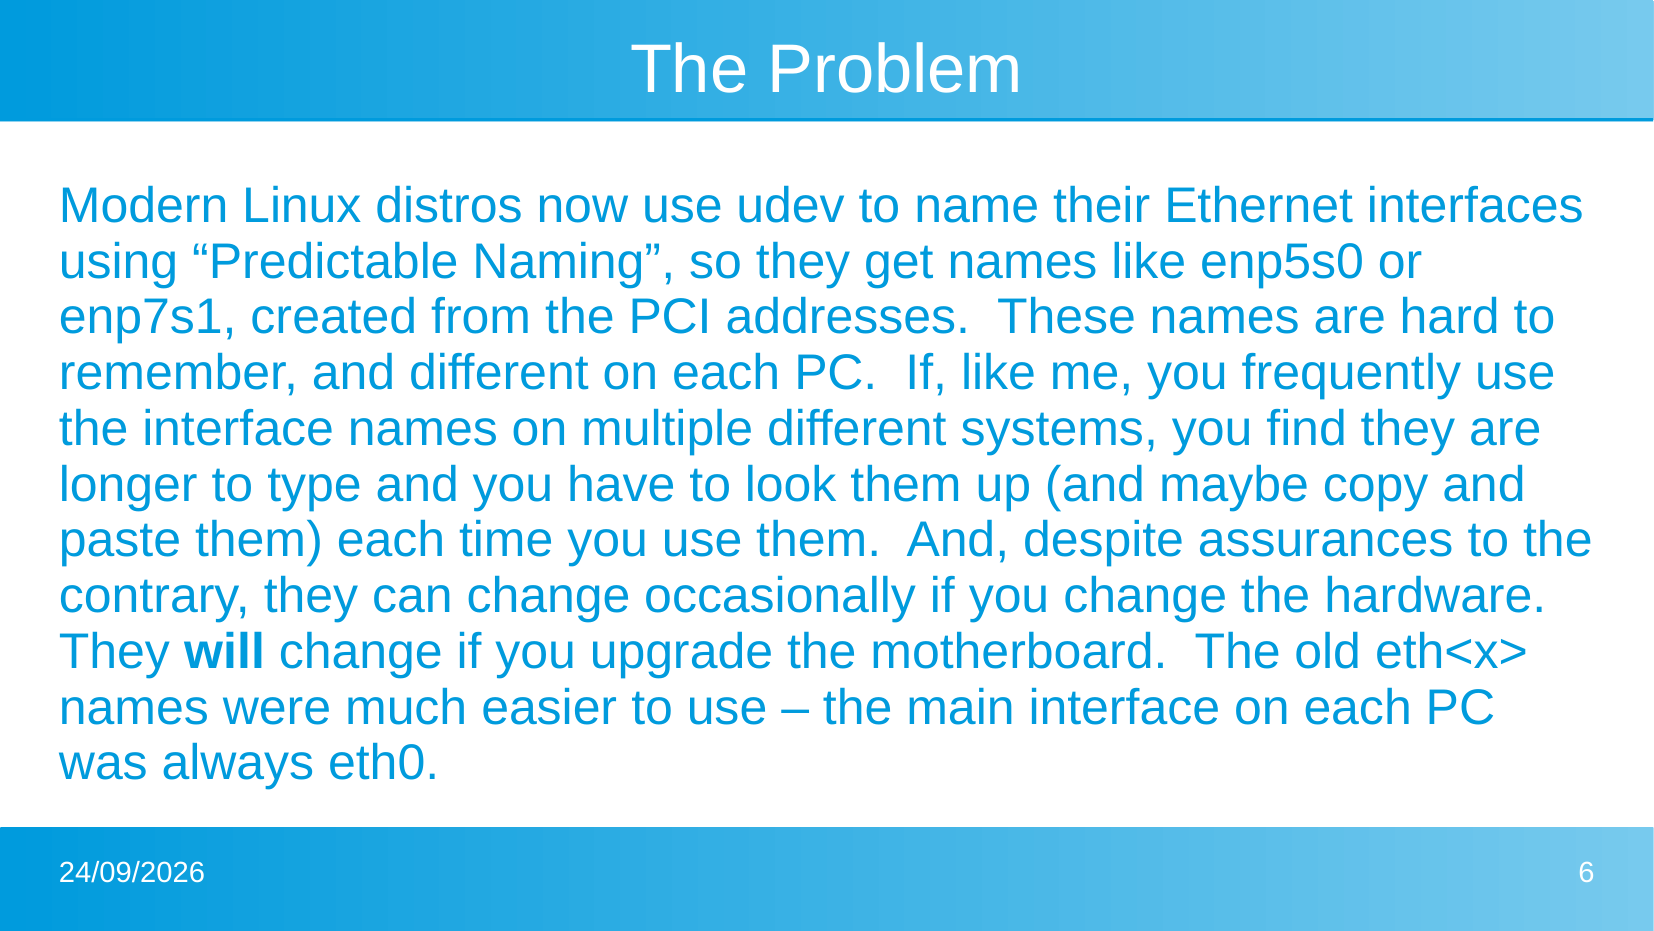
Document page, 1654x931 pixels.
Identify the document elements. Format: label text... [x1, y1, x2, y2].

list Modern Linux distros now use udev to name their Ethernet interfaces using “Predictable Naming”, so they get names like enp5s0 or enp7s1, created from the PCI addresses. These names are hard to remember, and different on each PC. If, like me, you frequently use the interface names on multiple different systems, you find they are longer to type and you have to look them up (and maybe copy and paste them) each time you use them. And, despite assurances to the contrary, they can change occasionally if you change the hardware. They will change if you upgrade the motherboard. The old eth<x> names were much easier to use – the main interface on each PC was always eth0. [59, 177, 1595, 768]
title The Problem [59, 29, 1595, 108]
